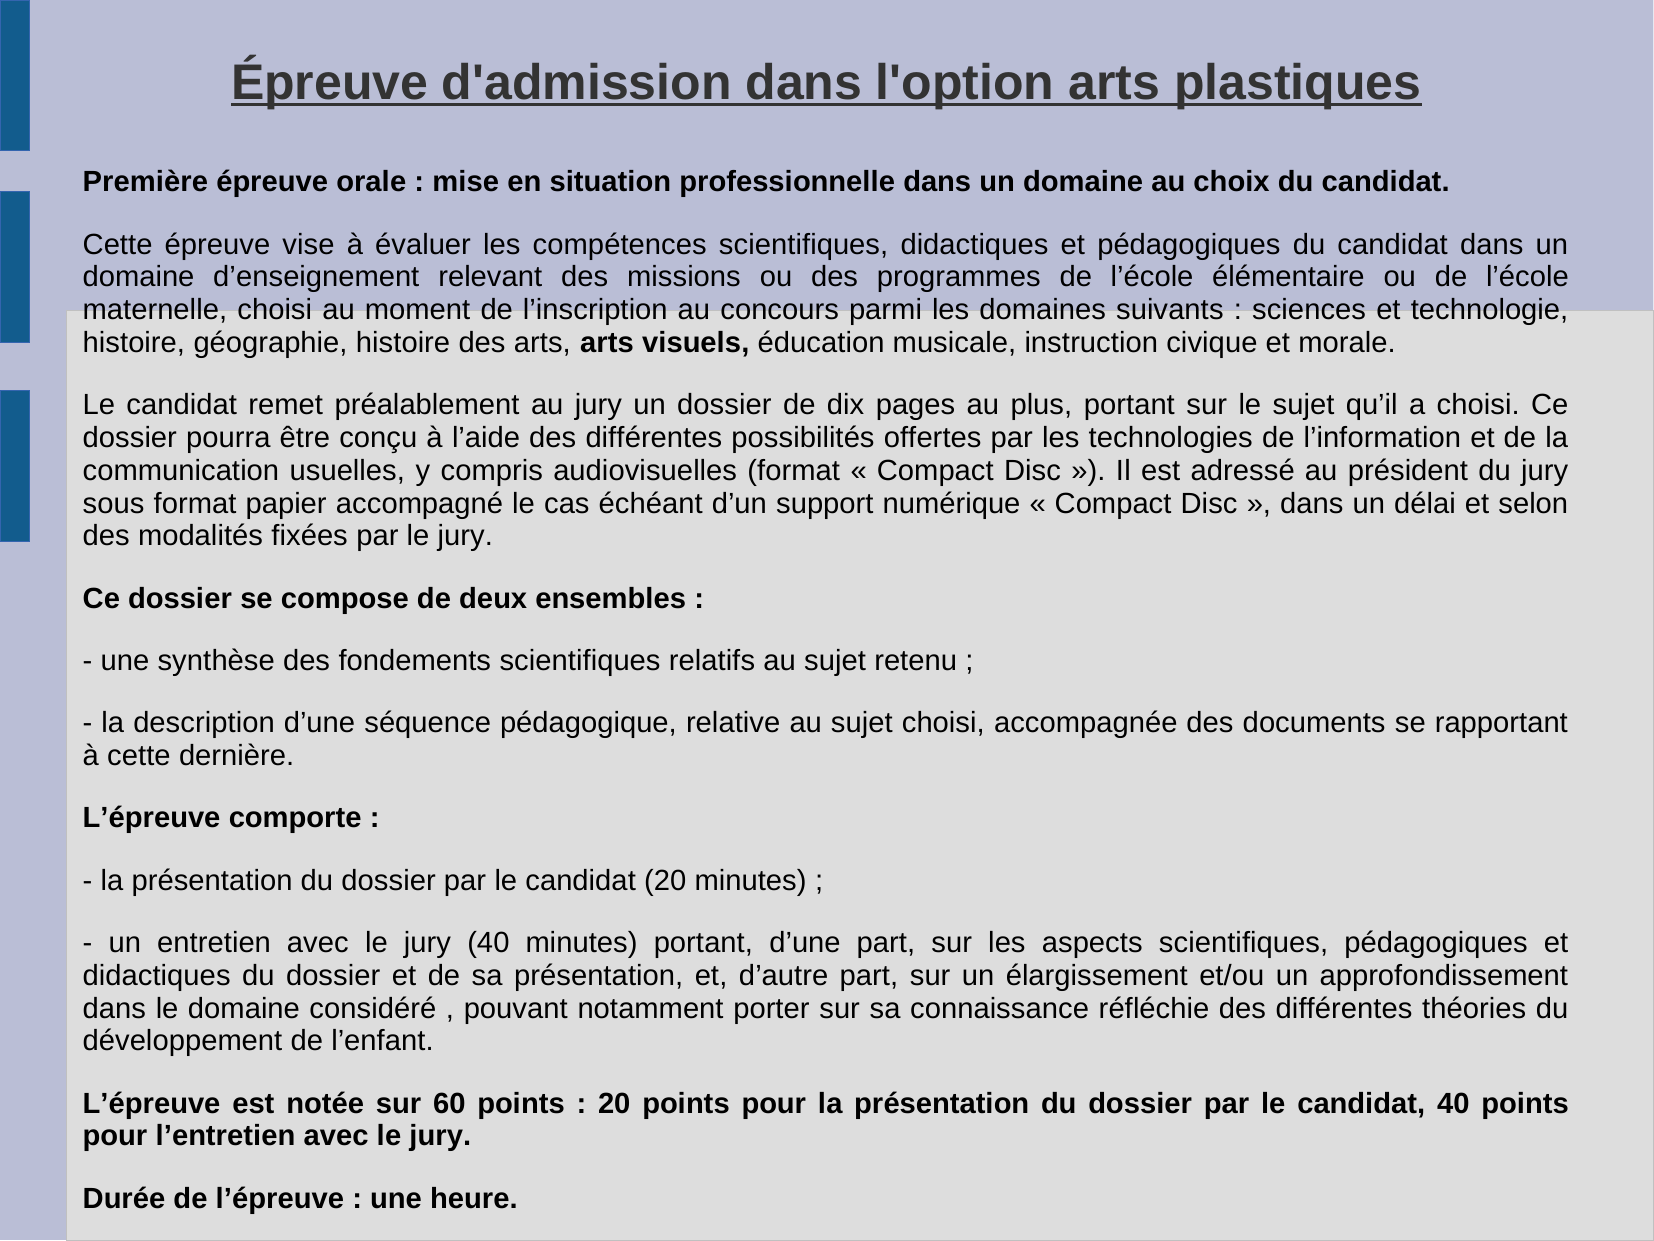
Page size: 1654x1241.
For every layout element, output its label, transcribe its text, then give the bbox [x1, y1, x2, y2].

title Épreuve d'admission dans l'option arts plastiques [82, 35, 1571, 130]
list Première épreuve orale : mise en situation professionnelle dans un domaine au choix du candidat. Cette épreuve vise à évaluer les compétences scientifiques, didactiques et pédagogiques du candidat dans un domaine d’enseignement relevant des missions ou des programmes de l’école élémentaire ou de l’école maternelle, choisi au moment de l’inscription au concours parmi les domaines suivants : sciences et technologie, histoire, géographie, histoire des arts, arts visuels, éducation musicale, instruction civique et morale. Le candidat remet préalablement au jury un dossier de dix pages au plus, portant sur le sujet qu’il a choisi. Ce dossier pourra être conçu à l’aide des différentes possibilités offertes par les technologies de l’information et de la communication usuelles, y compris audiovisuelles (format « Compact Disc »). Il est adressé au président du jury sous format papier accompagné le cas échéant d’un support numérique « Compact Disc », dans un délai et selon des modalités fixées par le jury. Ce dossier se compose de deux ensembles : - une synthèse des fondements scientifiques relatifs au sujet retenu ; - la description d’une séquence pédagogique, relative au sujet choisi, accompagnée des documents se rapportant à cette dernière. L’épreuve comporte : - la présentation du dossier par le candidat (20 minutes) ; - un entretien avec le jury (40 minutes) portant, d’une part, sur les aspects scientifiques, pédagogiques et didactiques du dossier et de sa présentation, et, d’autre part, sur un élargissement et/ou un approfondissement dans le domaine considéré , pouvant notamment porter sur sa connaissance réfléchie des différentes théories du développement de l’enfant. L’épreuve est notée sur 60 points : 20 points pour la présentation du dossier par le candidat, 40 points pour l’entretien avec le jury. Durée de l’épreuve : une heure. [82, 165, 1571, 1241]
